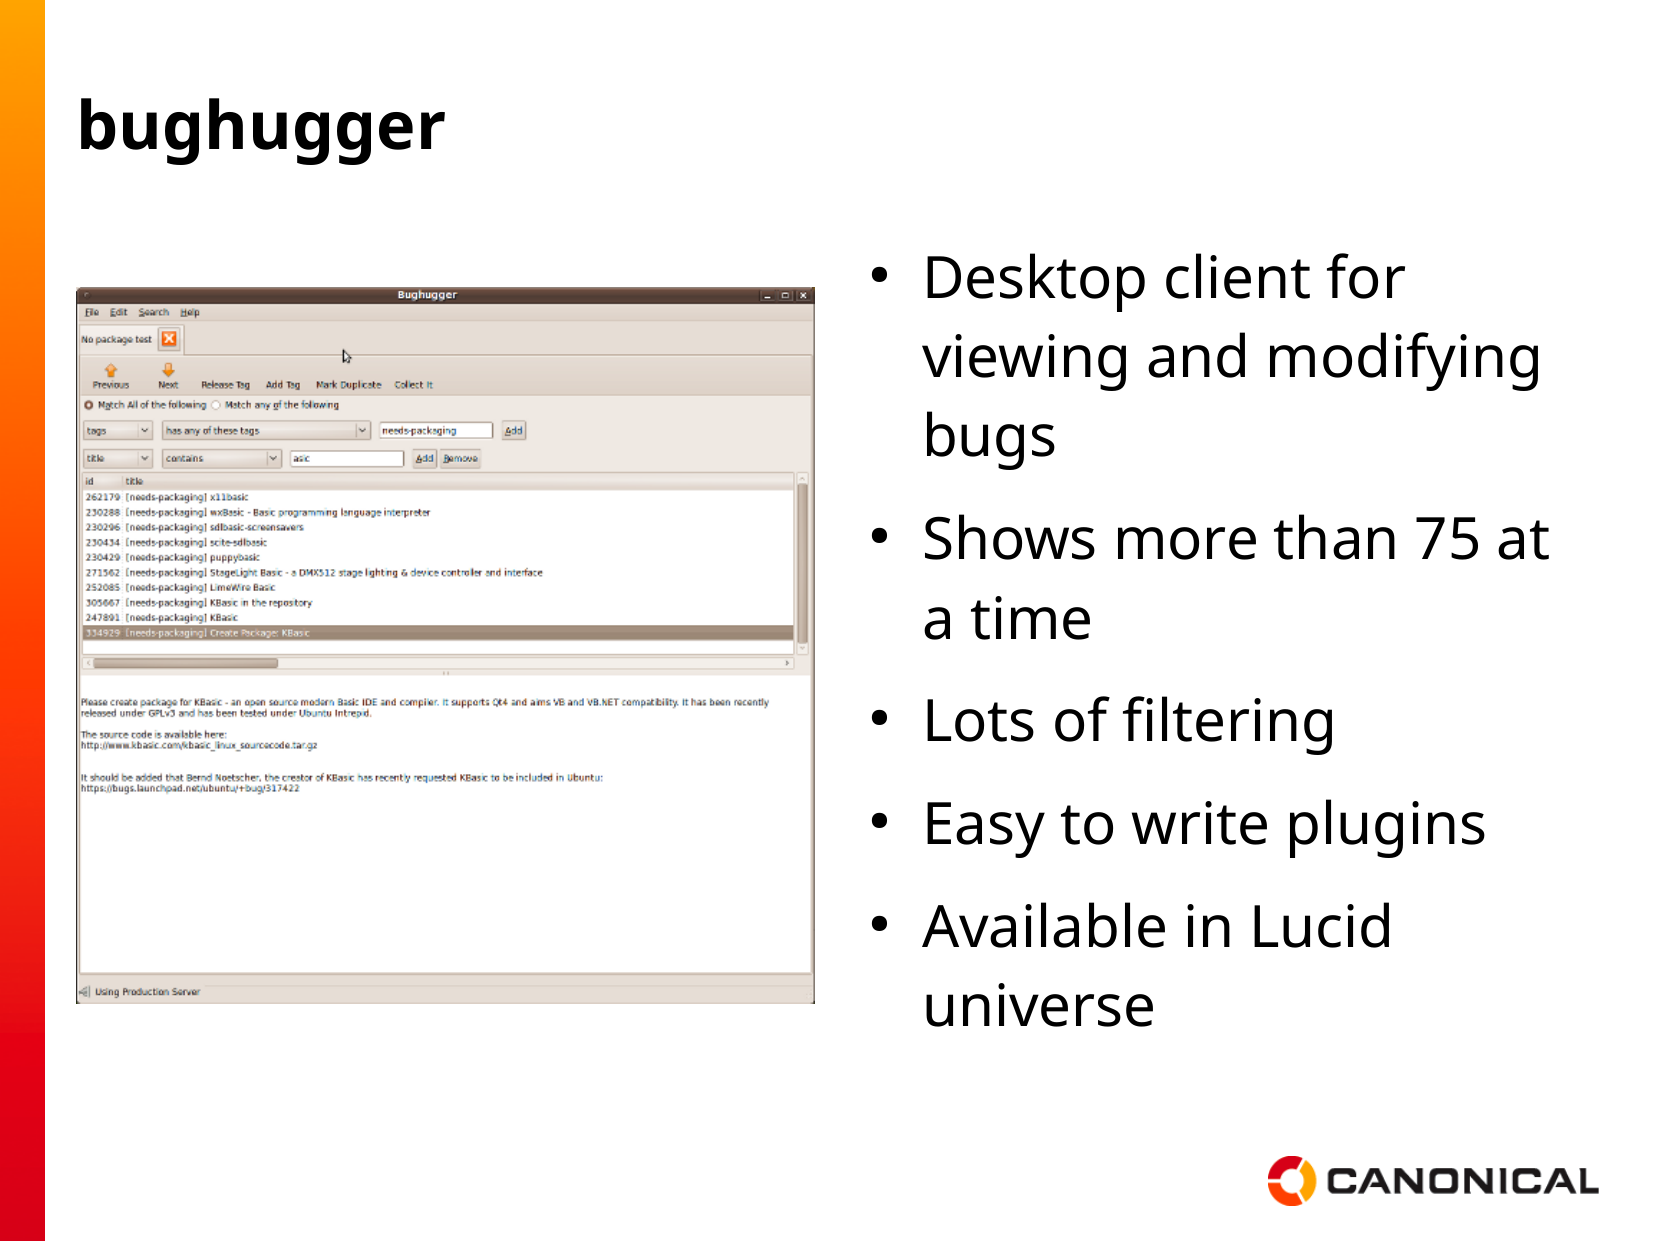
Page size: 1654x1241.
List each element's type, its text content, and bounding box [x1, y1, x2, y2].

picture [76, 287, 815, 1004]
title bughugger [76, 48, 1589, 200]
picture [0, 0, 45, 1241]
picture [1268, 1156, 1599, 1206]
list Desktop client for viewing and modifying bugs Shows more than 75 at a time Lots of filtering Easy to write plugins Available in Lucid universe [851, 236, 1590, 1040]
